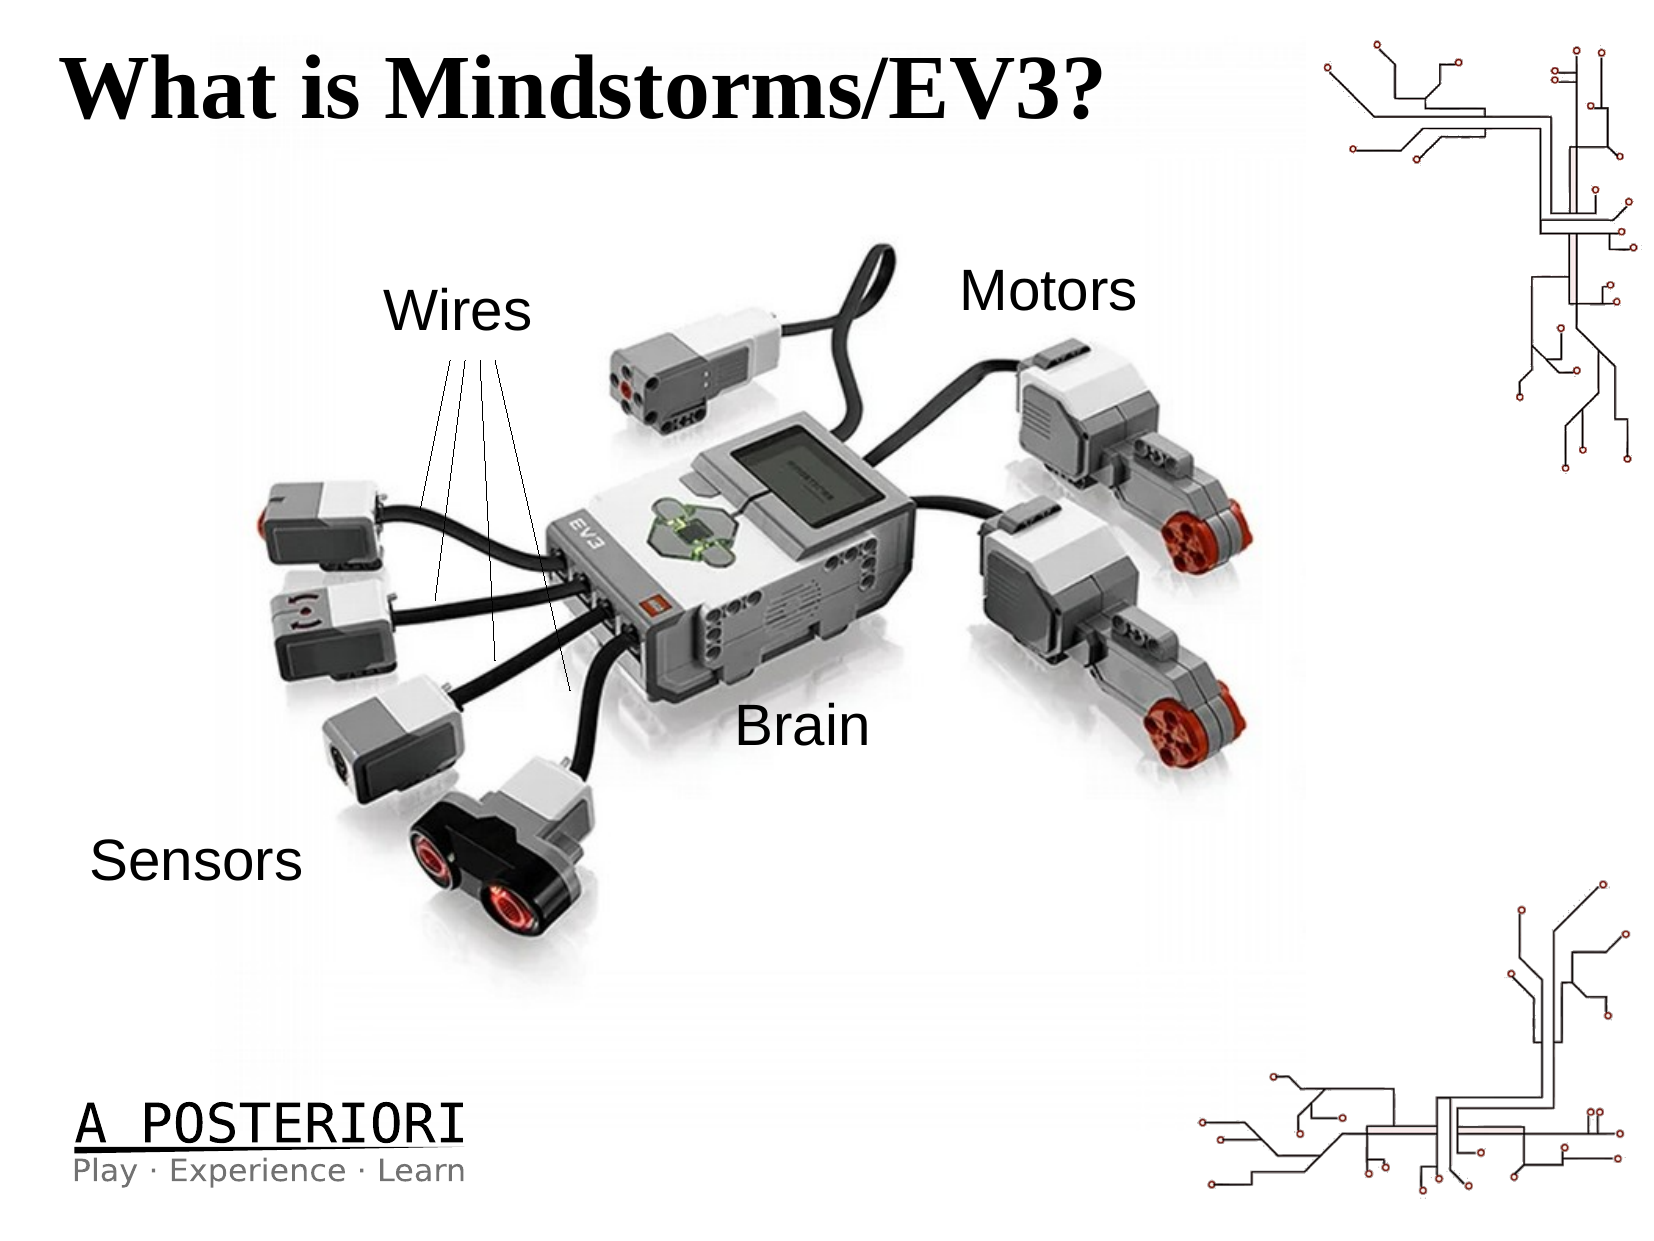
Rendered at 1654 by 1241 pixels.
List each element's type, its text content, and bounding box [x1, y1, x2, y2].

text_box Motors [945, 250, 1396, 331]
picture [73, 35, 1643, 1201]
text_box Sensors [75, 820, 376, 901]
title What is Mindstorms/EV3? [11, 10, 1156, 166]
text_box Wires [368, 270, 819, 350]
text_box Brain [720, 685, 961, 766]
